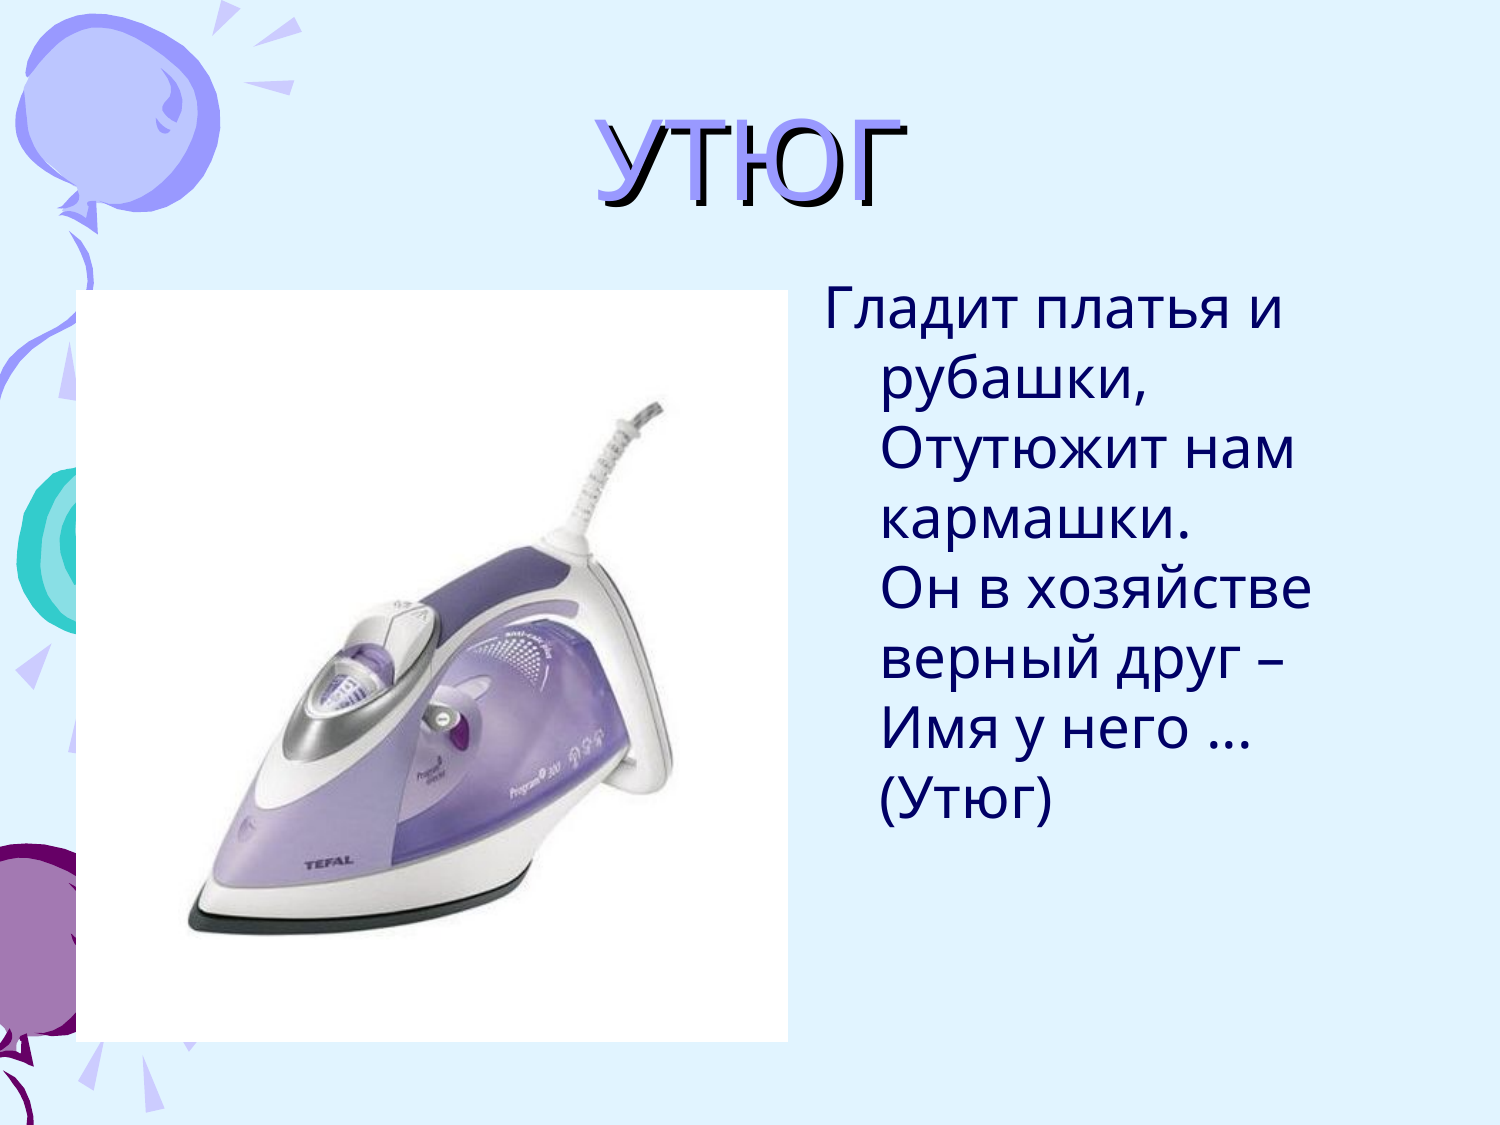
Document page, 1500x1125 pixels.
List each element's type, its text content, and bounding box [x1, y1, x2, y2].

title УТЮГ [72, 16, 1426, 233]
picture [76, 290, 788, 1042]
list Гладит платья и рубашки, Отутюжит нам кармашки. Он в хозяйстве верный друг – Имя у него ... (Утюг) [809, 262, 1425, 994]
